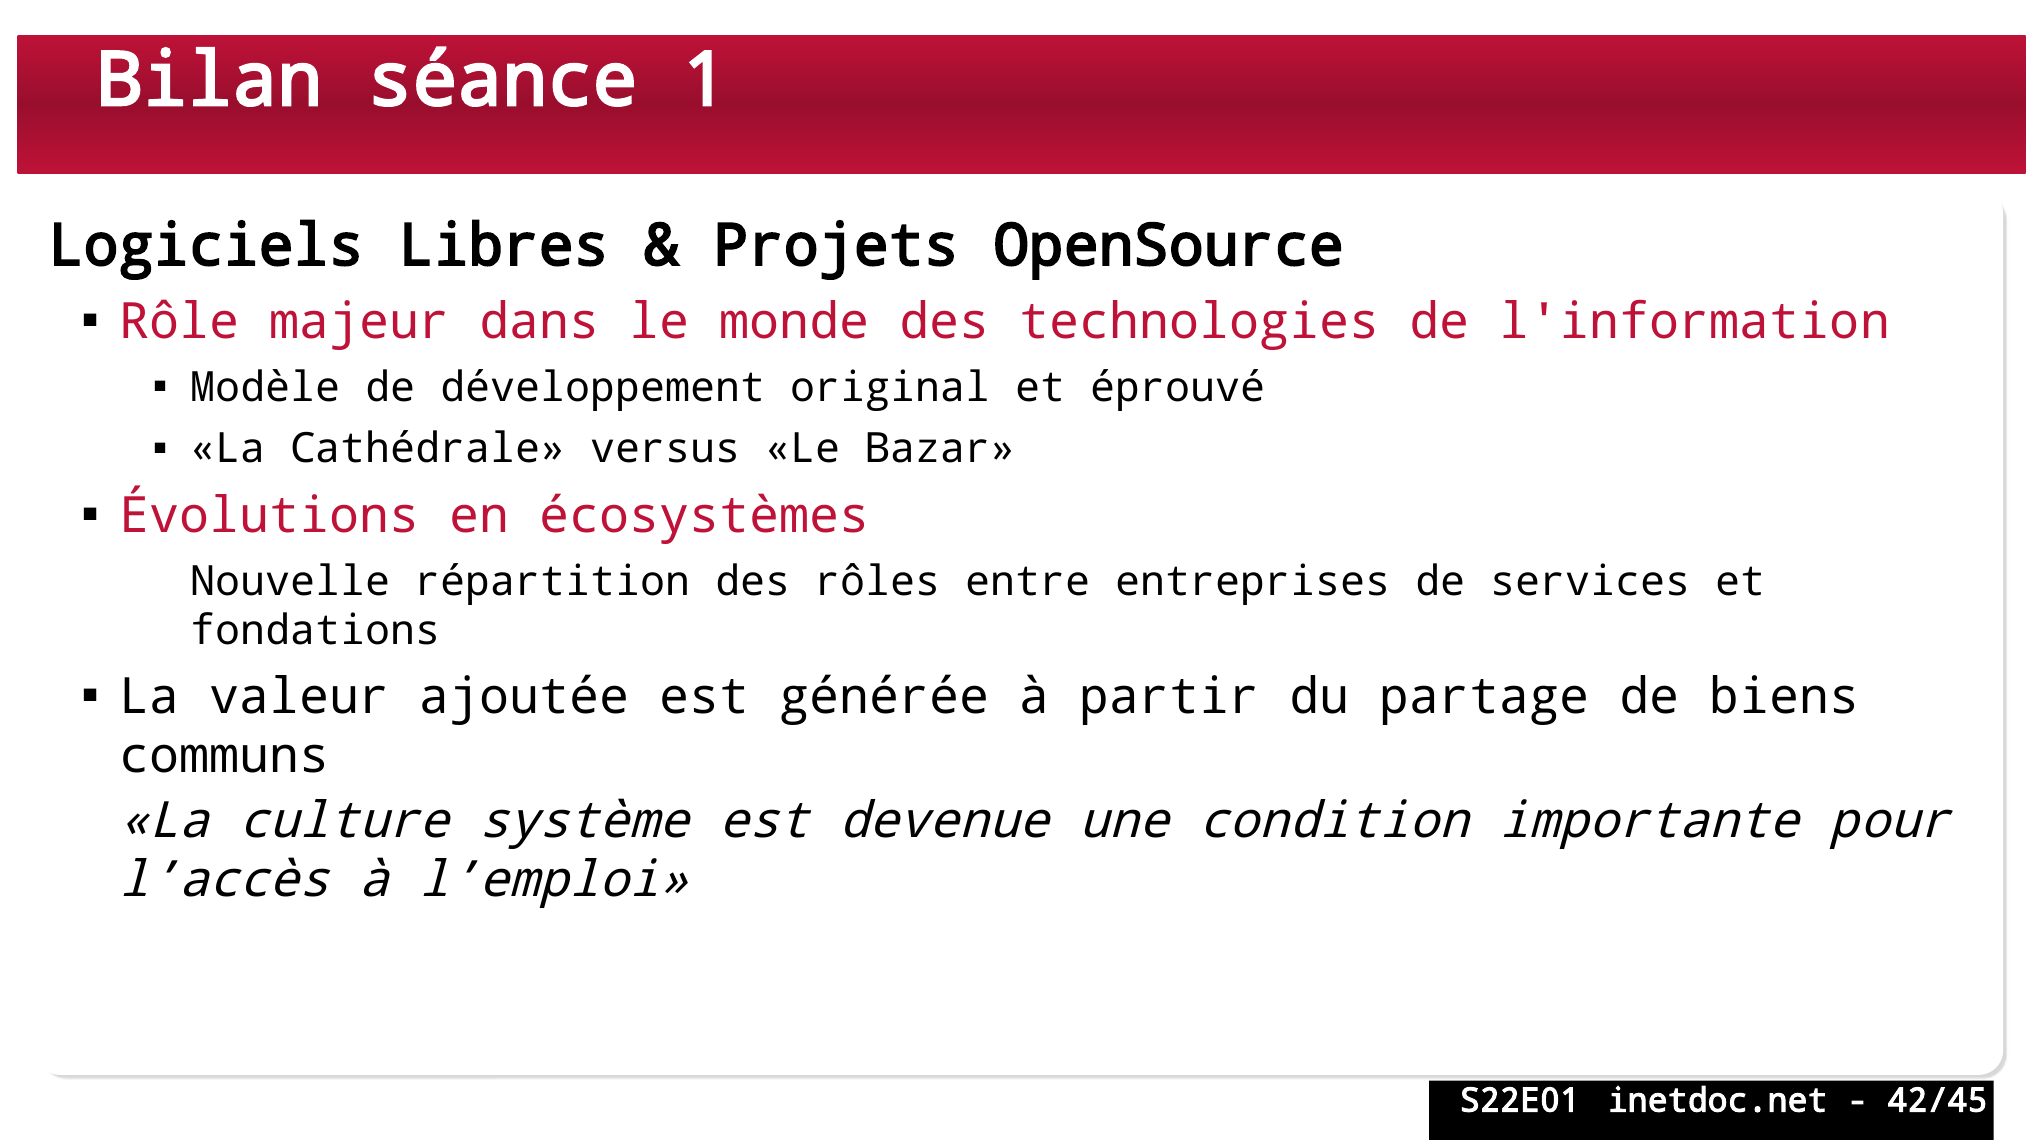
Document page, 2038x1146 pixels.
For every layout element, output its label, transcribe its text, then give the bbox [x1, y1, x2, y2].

text_box Logiciels Libres & Projets OpenSource Rôle majeur dans le monde des technologies de l'information Modèle de développement original et éprouvé «La Cathédrale» versus «Le Bazar» Évolutions en écosystèmes Nouvelle répartition des rôles entre entreprises de services et fondations La valeur ajoutée est générée à partir du partage de biens communs «La culture système est devenue une condition importante pour l’accès à l’emploi» [35, 188, 2004, 1075]
text_box S22E01 inetdoc.net - <numéro>/45 [1429, 1080, 1994, 1140]
text_box Bilan séance 1 [17, 35, 2026, 174]
